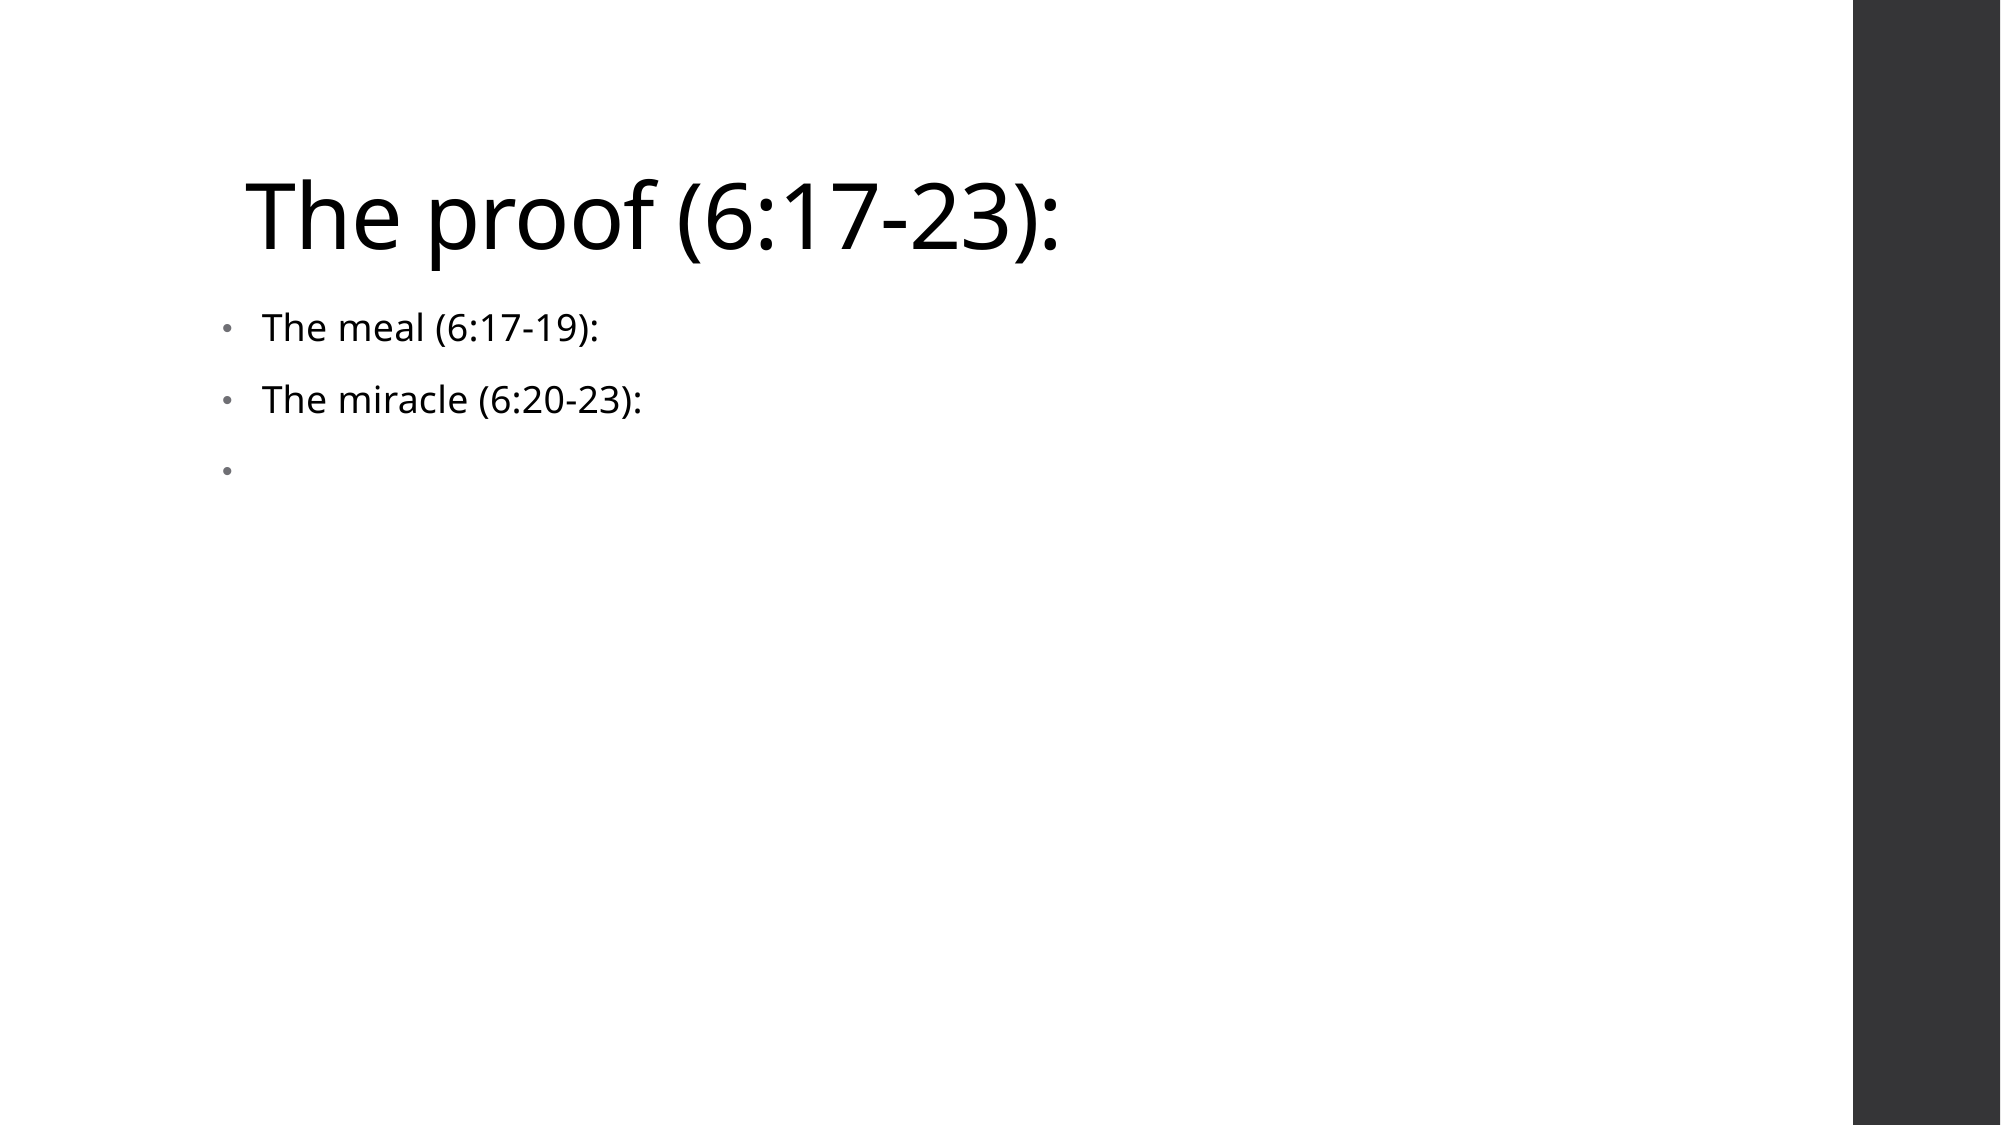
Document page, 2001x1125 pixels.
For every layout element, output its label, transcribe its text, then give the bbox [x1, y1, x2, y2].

title The proof (6:17-23): [206, 60, 1797, 278]
list The meal (6:17-19): The miracle (6:20-23): [206, 299, 1617, 1014]
